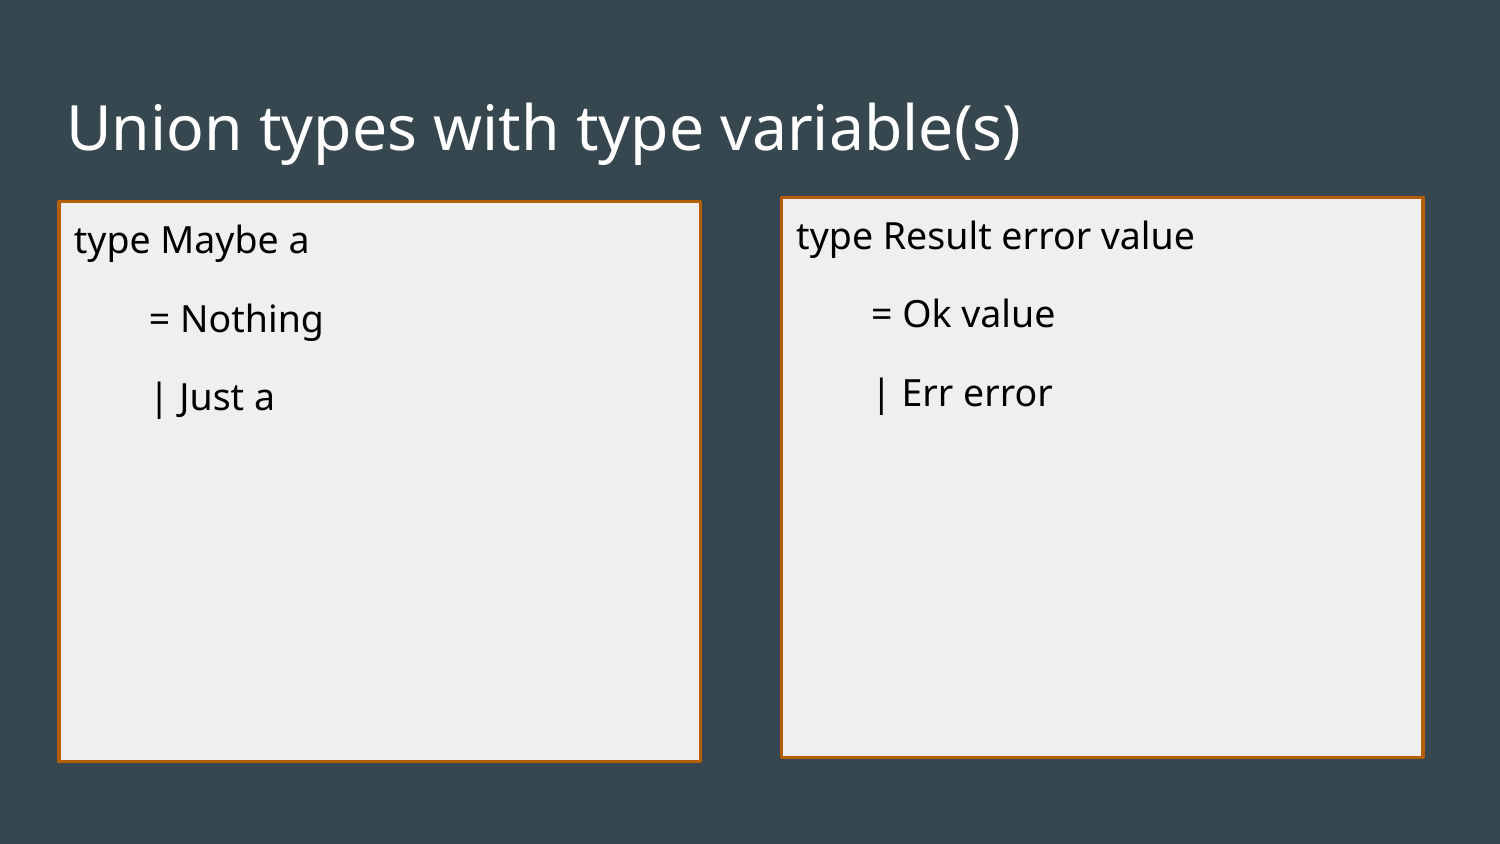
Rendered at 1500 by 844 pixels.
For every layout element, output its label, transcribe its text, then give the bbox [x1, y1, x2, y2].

list type Result error value = Ok value | Err error [781, 197, 1423, 758]
list type Maybe a = Nothing | Just a [58, 201, 701, 762]
title Union types with type variable(s) [51, 72, 1449, 167]
